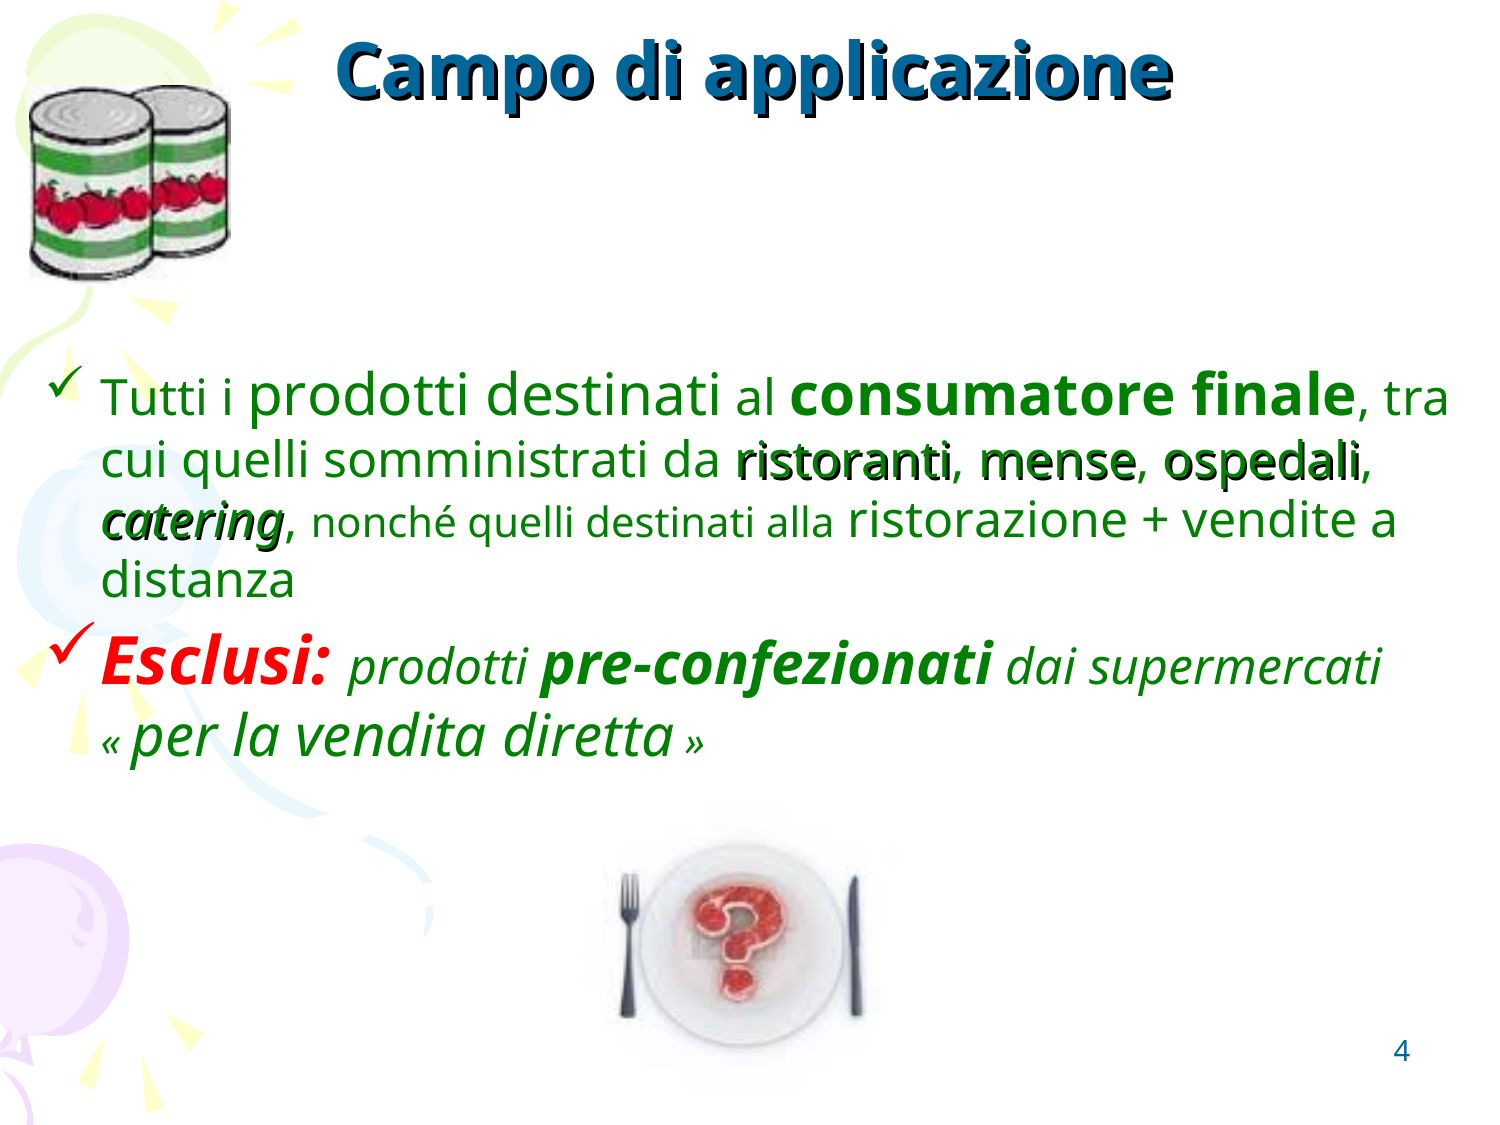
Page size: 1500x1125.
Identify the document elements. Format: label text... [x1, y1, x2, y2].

picture [584, 786, 898, 1100]
picture [29, 85, 231, 286]
text_box <numero> [1074, 1024, 1426, 1100]
list Tutti i prodotti destinati al consumatore finale, tra cui quelli somministrati da ristoranti, mense, ospedali, catering, nonché quelli destinati alla ristorazione + vendite a distanza Esclusi: prodotti pre-confezionati dai supermercati « per la vendita diretta » [29, 350, 1500, 1082]
title Campo di applicazione [76, 0, 1430, 121]
